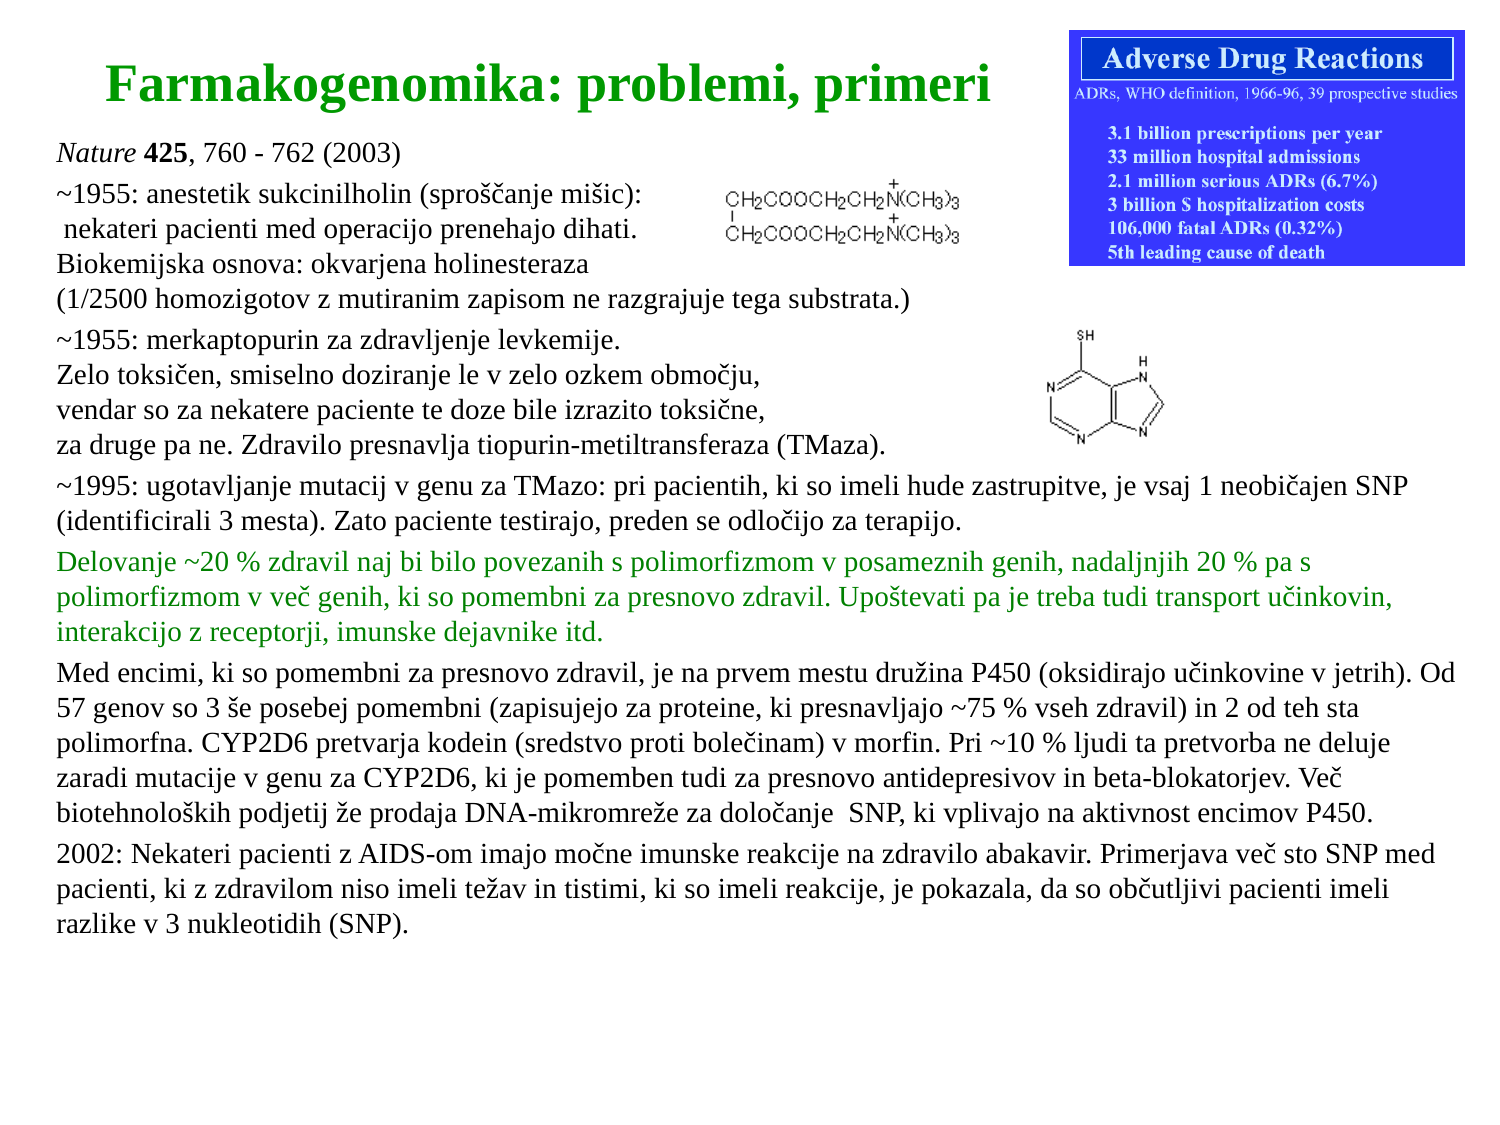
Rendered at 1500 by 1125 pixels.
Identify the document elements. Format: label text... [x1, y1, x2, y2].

title Farmakogenomika: problemi, primeri [76, 42, 1022, 117]
picture [714, 160, 974, 260]
list Nature 425, 760 - 762 (2003) ~1955: anestetik sukcinilholin (sproščanje mišic): nekateri pacienti med operacijo prenehajo dihati. Biokemijska osnova: okvarjena holinesteraza (1/2500 homozigotov z mutiranim zapisom ne razgrajuje tega substrata.) ~1955: merkaptopurin za zdravljenje levkemije. Zelo toksičen, smiselno doziranje le v zelo ozkem območju, vendar so za nekatere paciente te doze bile izrazito toksične, za druge pa ne. Zdravilo presnavlja tiopurin-metiltransferaza (TMaza). ~1995: ugotavljanje mutacij v genu za TMazo: pri pacientih, ki so imeli hude zastrupitve, je vsaj 1 neobičajen SNP (identificirali 3 mesta). Zato paciente testirajo, preden se odločijo za terapijo. Delovanje ~20 % zdravil naj bi bilo povezanih s polimorfizmom v posameznih genih, nadaljnjih 20 % pa s polimorfizmom v več genih, ki so pomembni za presnovo zdravil. Upoštevati pa je treba tudi transport učinkovin, interakcijo z receptorji, imunske dejavnike itd. Med encimi, ki so pomembni za presnovo zdravil, je na prvem mestu družina P450 (oksidirajo učinkovine v jetrih). Od 57 genov so 3 še posebej pomembni (zapisujejo za proteine, ki presnavljajo ~75 % vseh zdravil) in 2 od teh sta polimorfna. CYP2D6 pretvarja kodein (sredstvo proti bolečinam) v morfin. Pri ~10 % ljudi ta pretvorba ne deluje zaradi mutacije v genu za CYP2D6, ki je pomemben tudi za presnovo antidepresivov in beta-blokatorjev. Več biotehnoloških podjetij že prodaja DNA-mikromreže za določanje SNP, ki vplivajo na aktivnost encimov P450. 2002: Nekateri pacienti z AIDS-om imajo močne imunske reakcije na zdravilo abakavir. Primerjava več sto SNP med pacienti, ki z zdravilom niso imeli težav in tistimi, ki so imeli reakcije, je pokazala, da so občutljivi pacienti imeli razlike v 3 nukleotidih (SNP). [41, 125, 1475, 1071]
picture [1069, 30, 1465, 266]
picture [1033, 326, 1173, 450]
